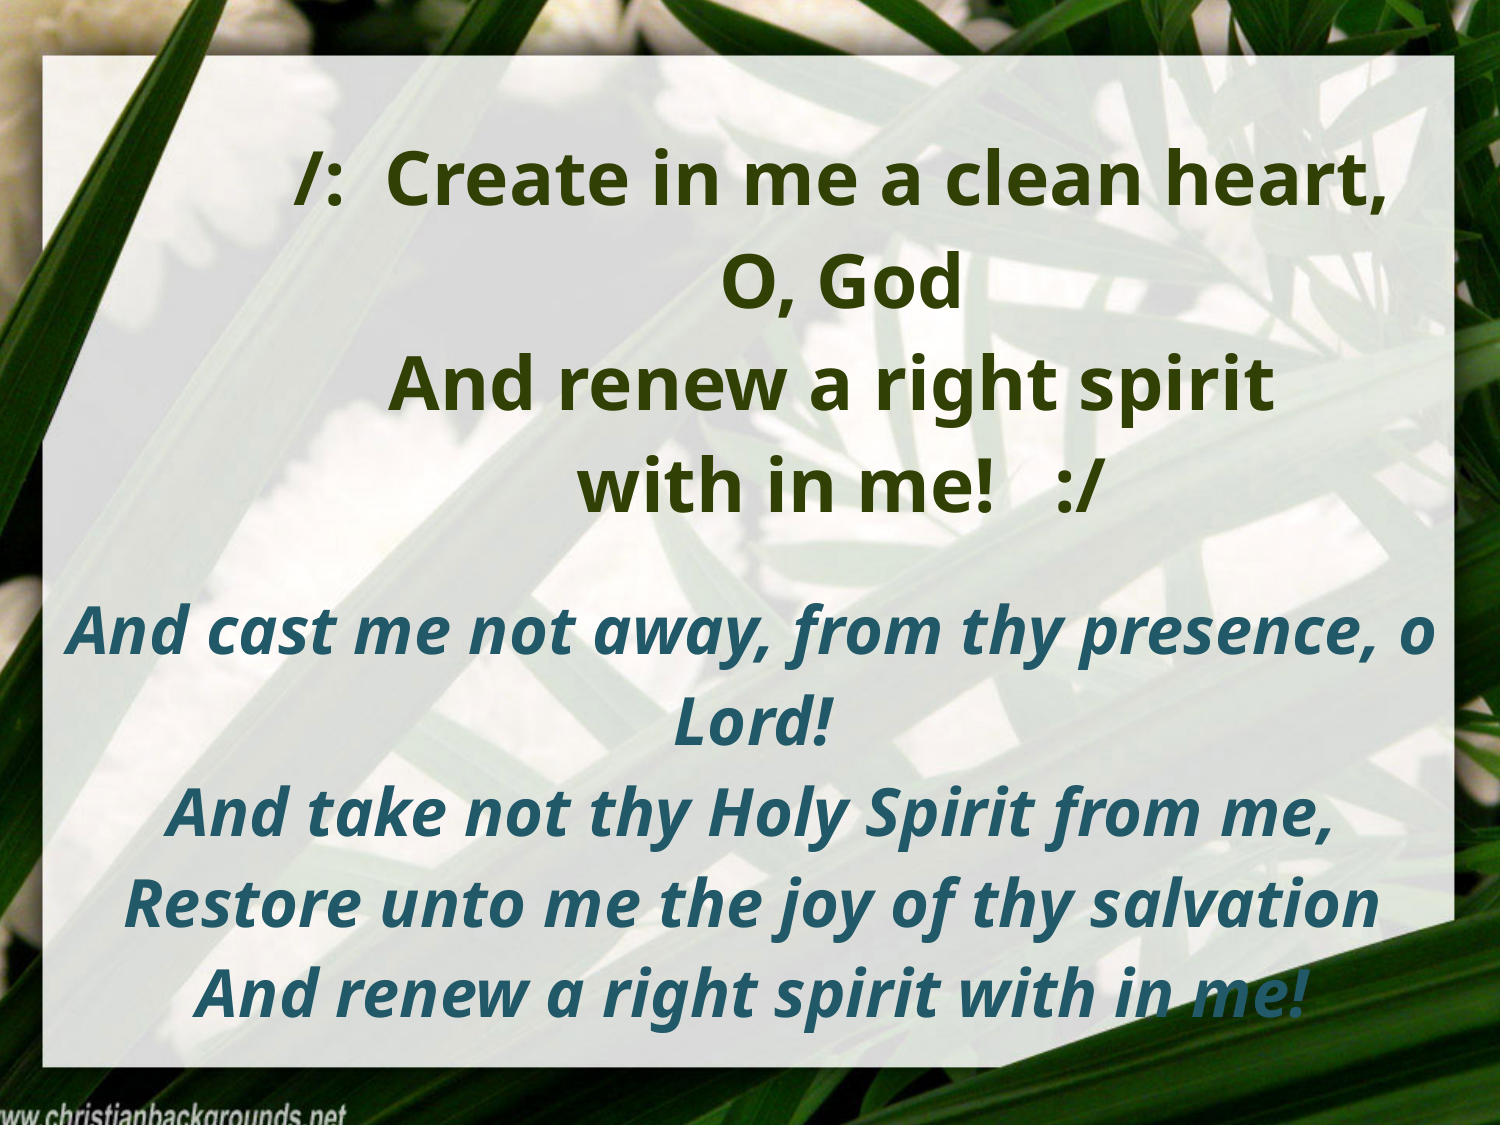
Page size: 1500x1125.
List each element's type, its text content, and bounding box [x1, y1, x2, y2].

picture [0, 0, 1500, 1125]
text_box /: Create in me a clean heart, O, God And renew a right spirit with in me! :/ [278, 117, 1407, 543]
text_box And cast me not away, from thy presence, o Lord! And take not thy Holy Spirit from me, Restore unto me the joy of thy salvation And renew a right spirit with in me! [21, 575, 1485, 1046]
